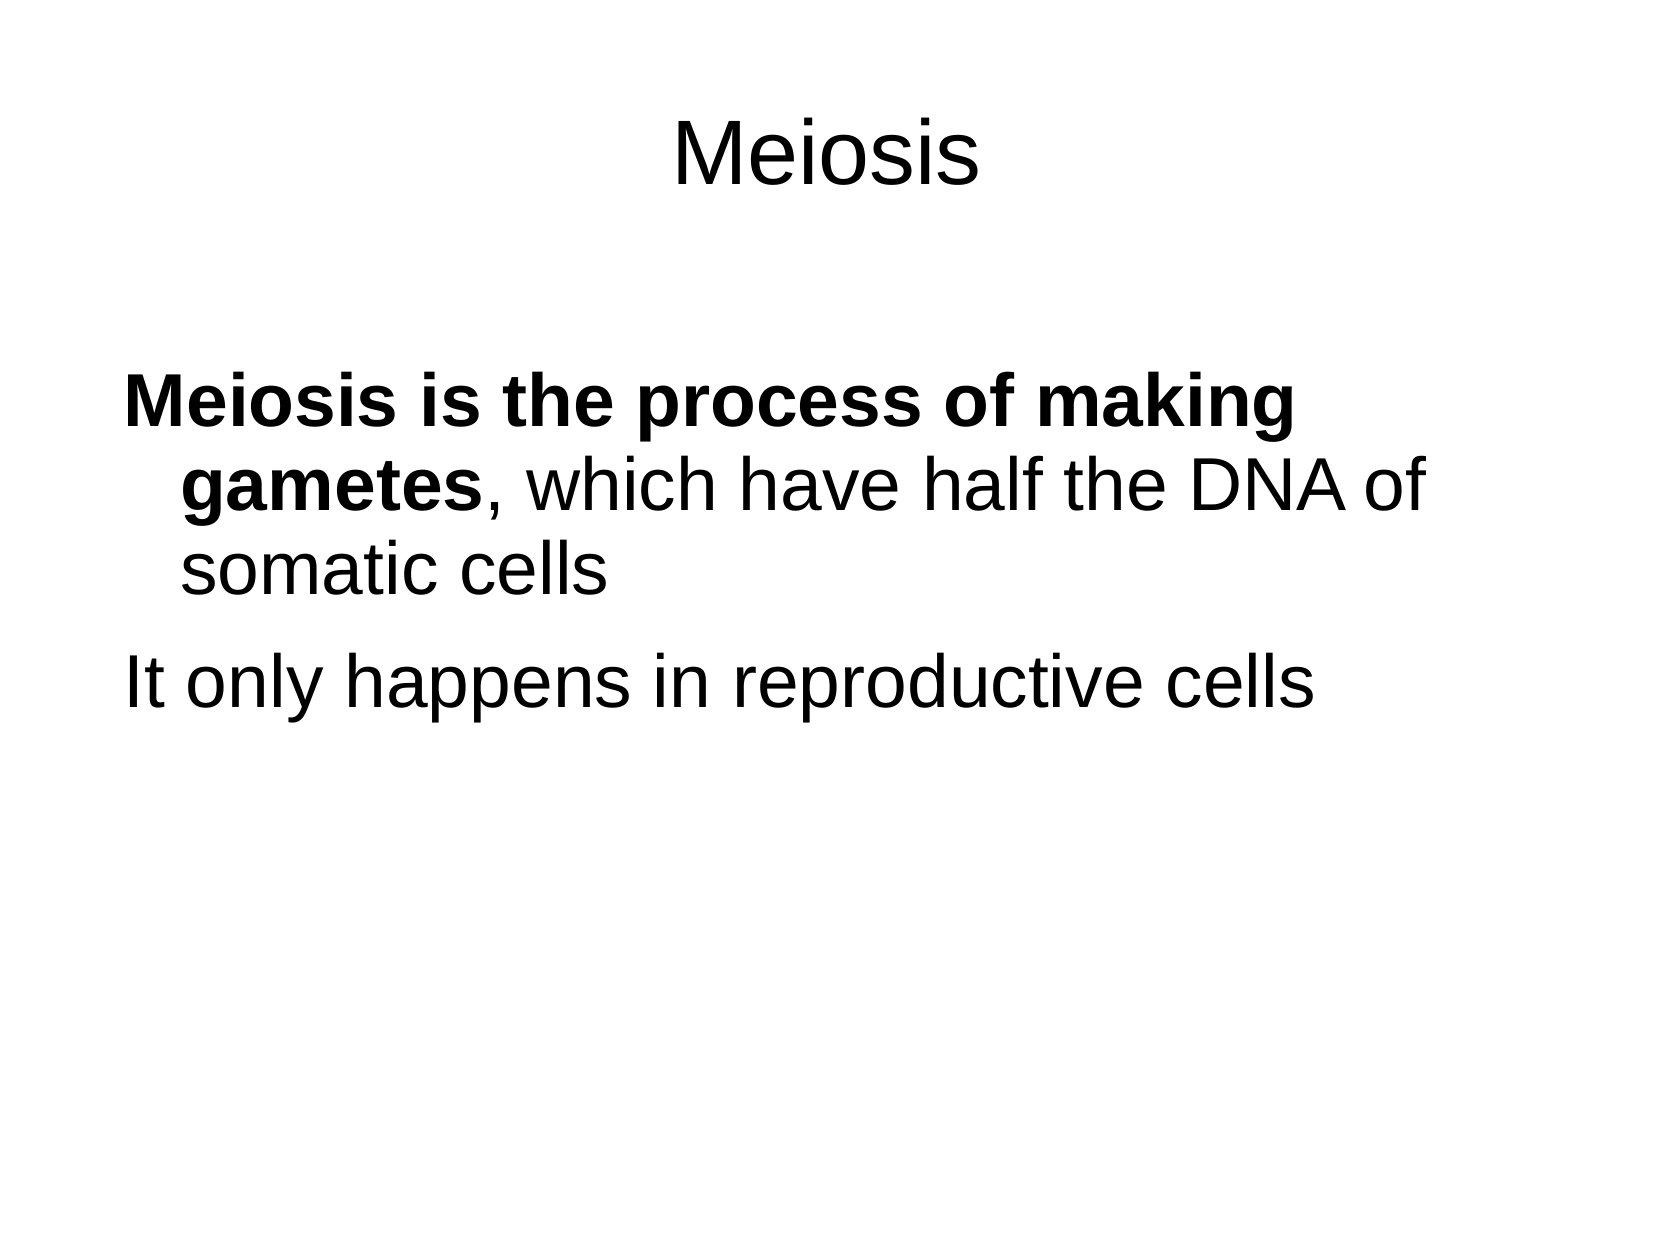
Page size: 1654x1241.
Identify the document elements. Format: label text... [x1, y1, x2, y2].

list Meiosis is the process of making gametes, which have half the DNA of somatic cells It only happens in reproductive cells [124, 358, 1530, 1088]
title Meiosis [82, 49, 1571, 257]
